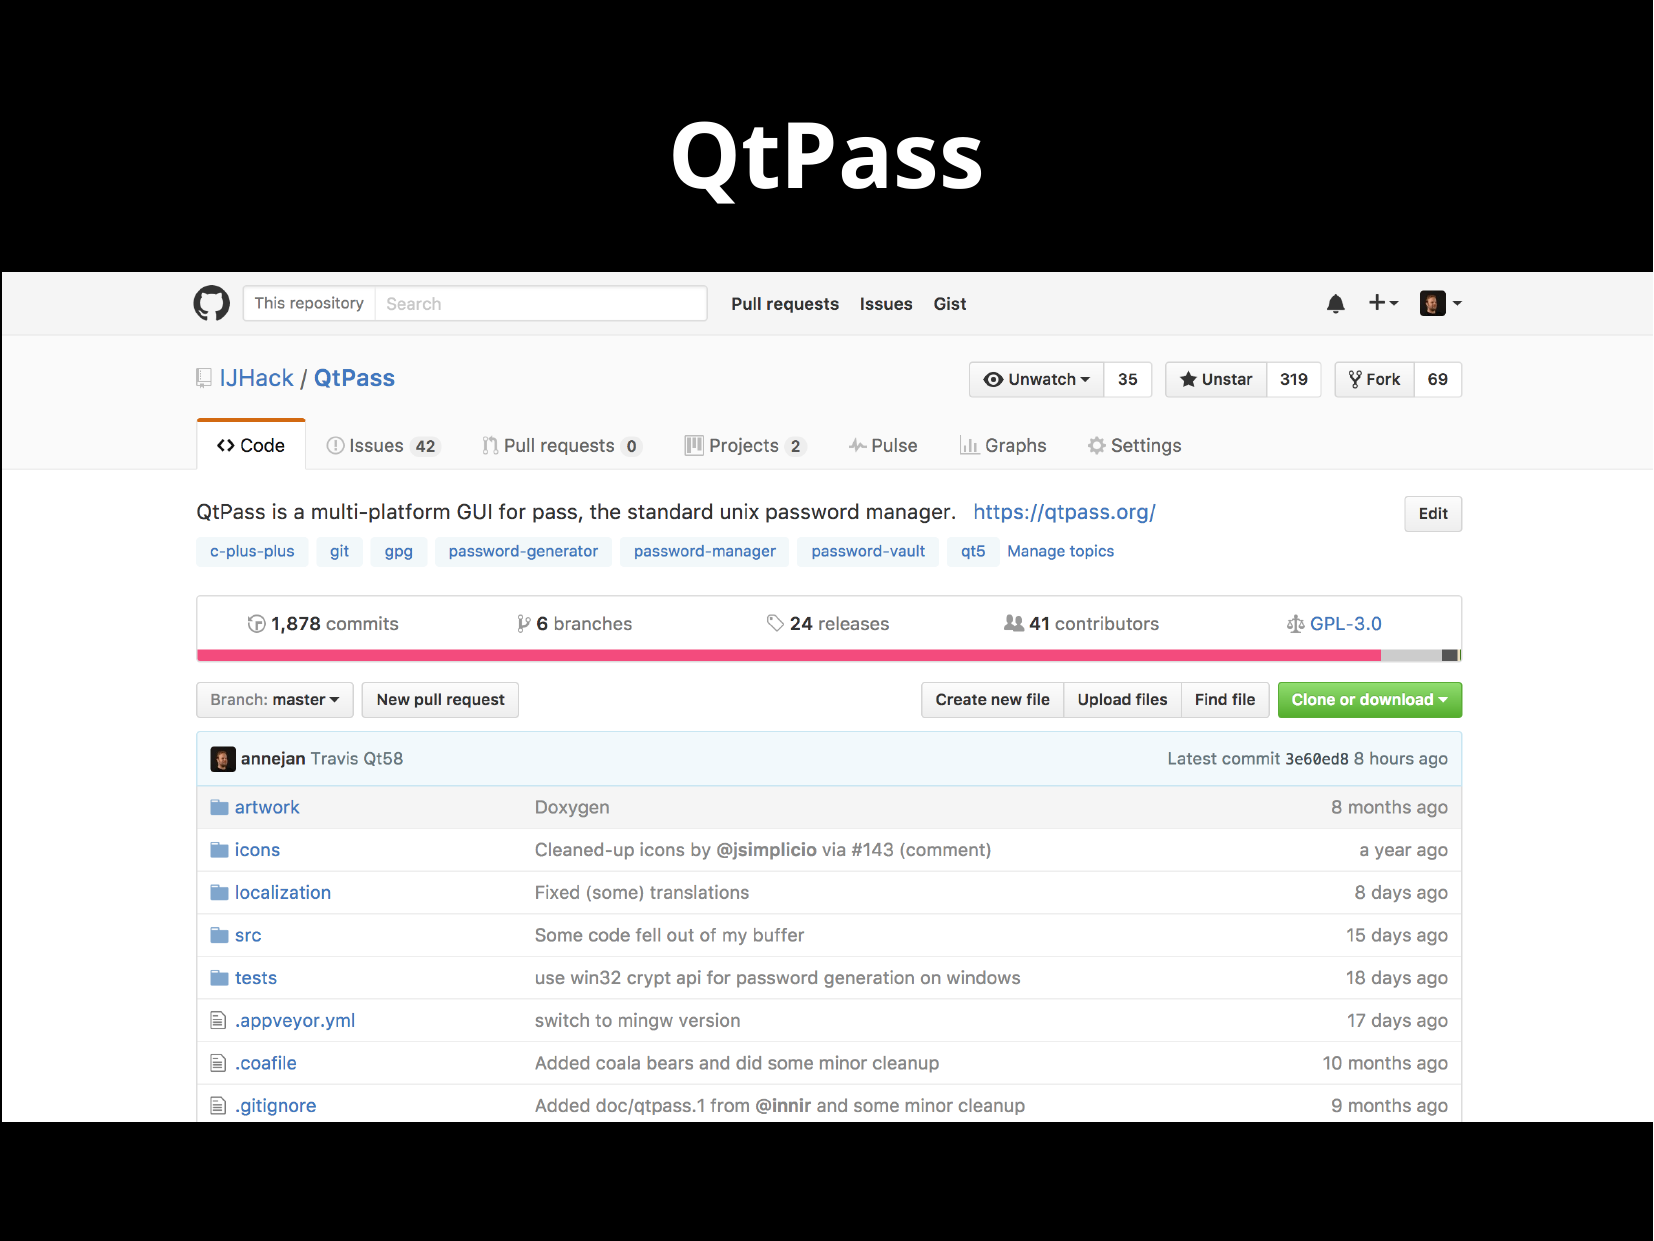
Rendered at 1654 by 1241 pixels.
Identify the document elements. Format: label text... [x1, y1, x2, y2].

picture [2, 272, 1653, 1122]
title QtPass [82, 49, 1571, 257]
